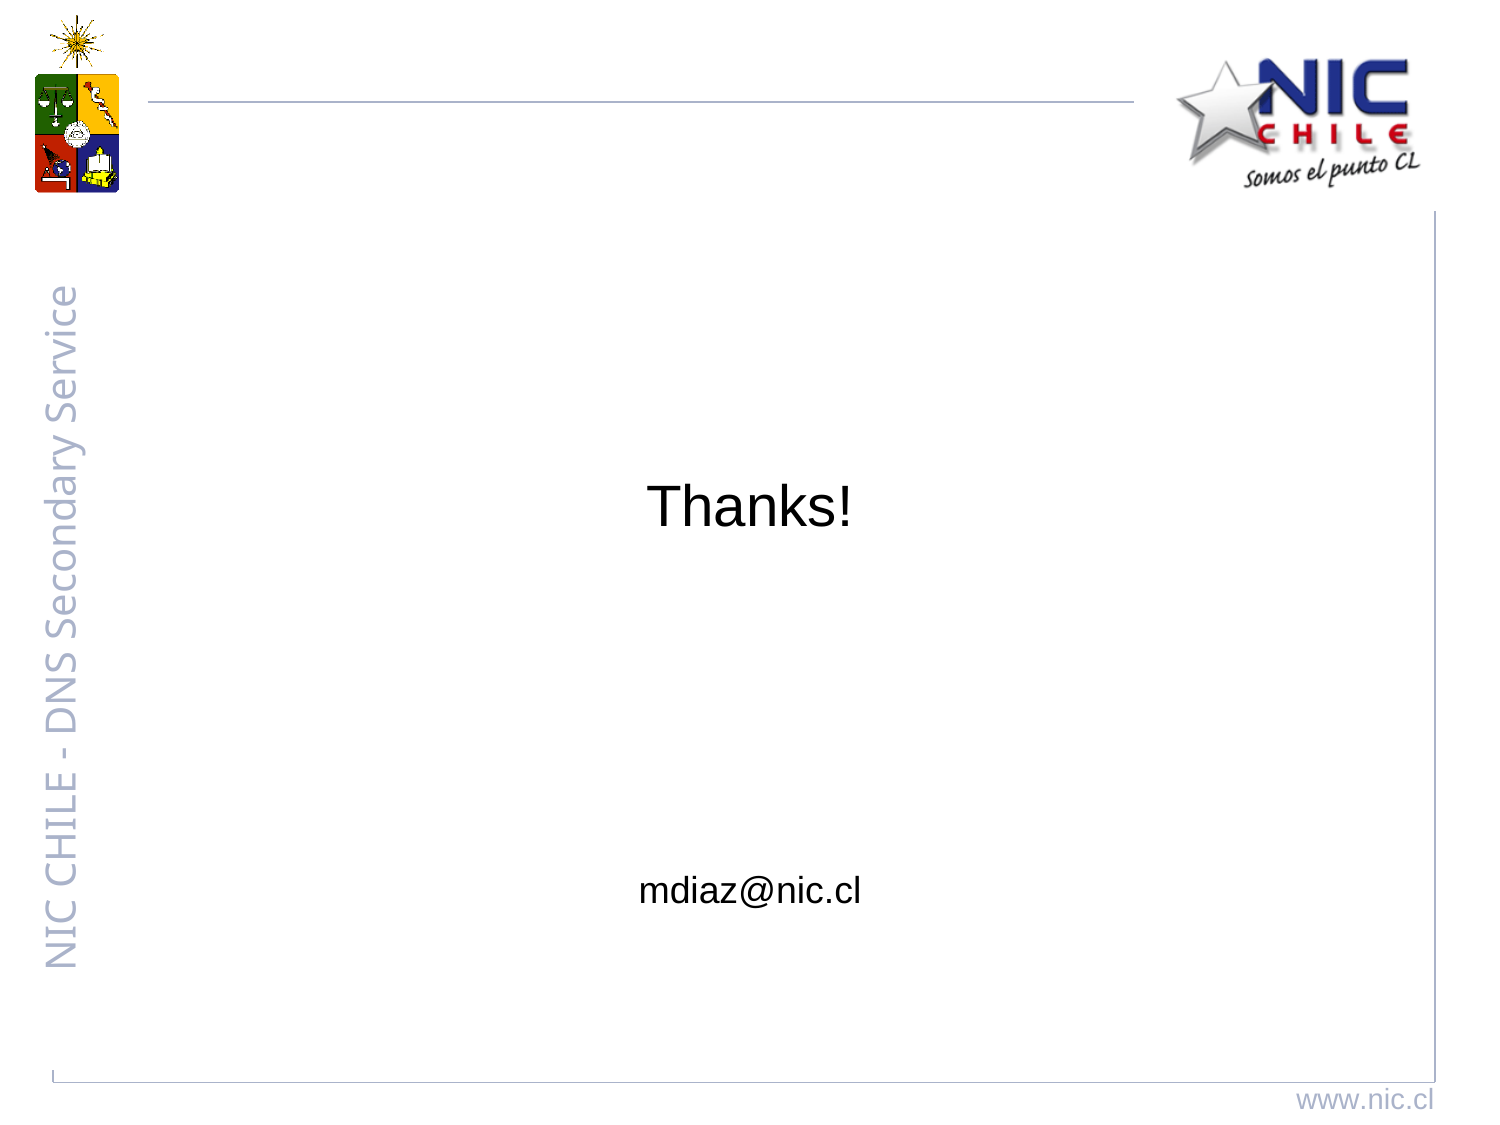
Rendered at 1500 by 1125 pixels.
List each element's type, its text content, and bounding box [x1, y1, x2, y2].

picture [1134, 37, 1463, 211]
subtitle Thanks! [147, 113, 1353, 819]
text_box mdiaz@nic.cl [525, 862, 976, 920]
picture [30, 9, 124, 199]
